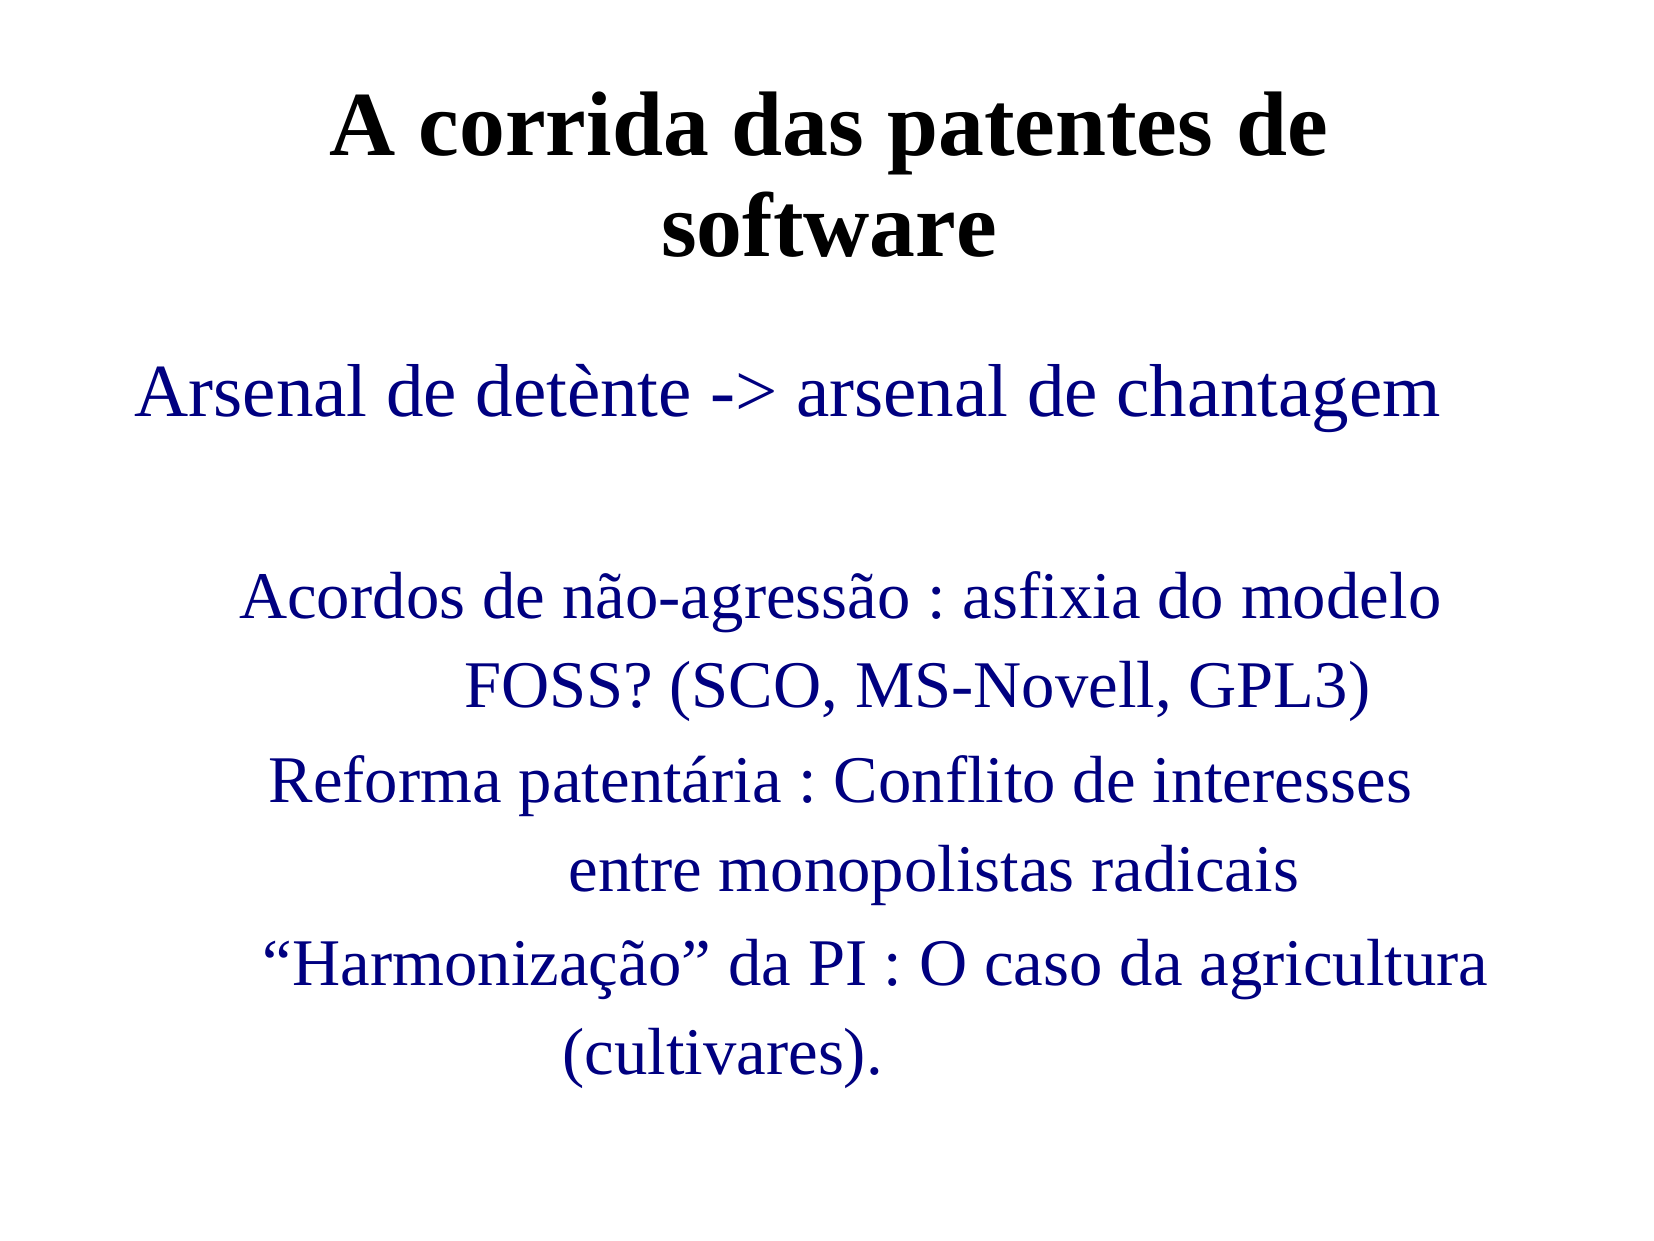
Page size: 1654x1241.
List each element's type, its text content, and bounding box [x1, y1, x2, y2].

title A corrida das patentes de software [156, 65, 1503, 285]
text_box Arsenal de detènte -> arsenal de chantagem Acordos de não-agressão : asfixia do modelo FOSS? (SCO, MS-Novell, GPL3) Reforma patentária : Conflito de interesses entre monopolistas radicais “Harmonização” da PI : O caso da agricultura (cultivares). [125, 333, 1546, 1168]
